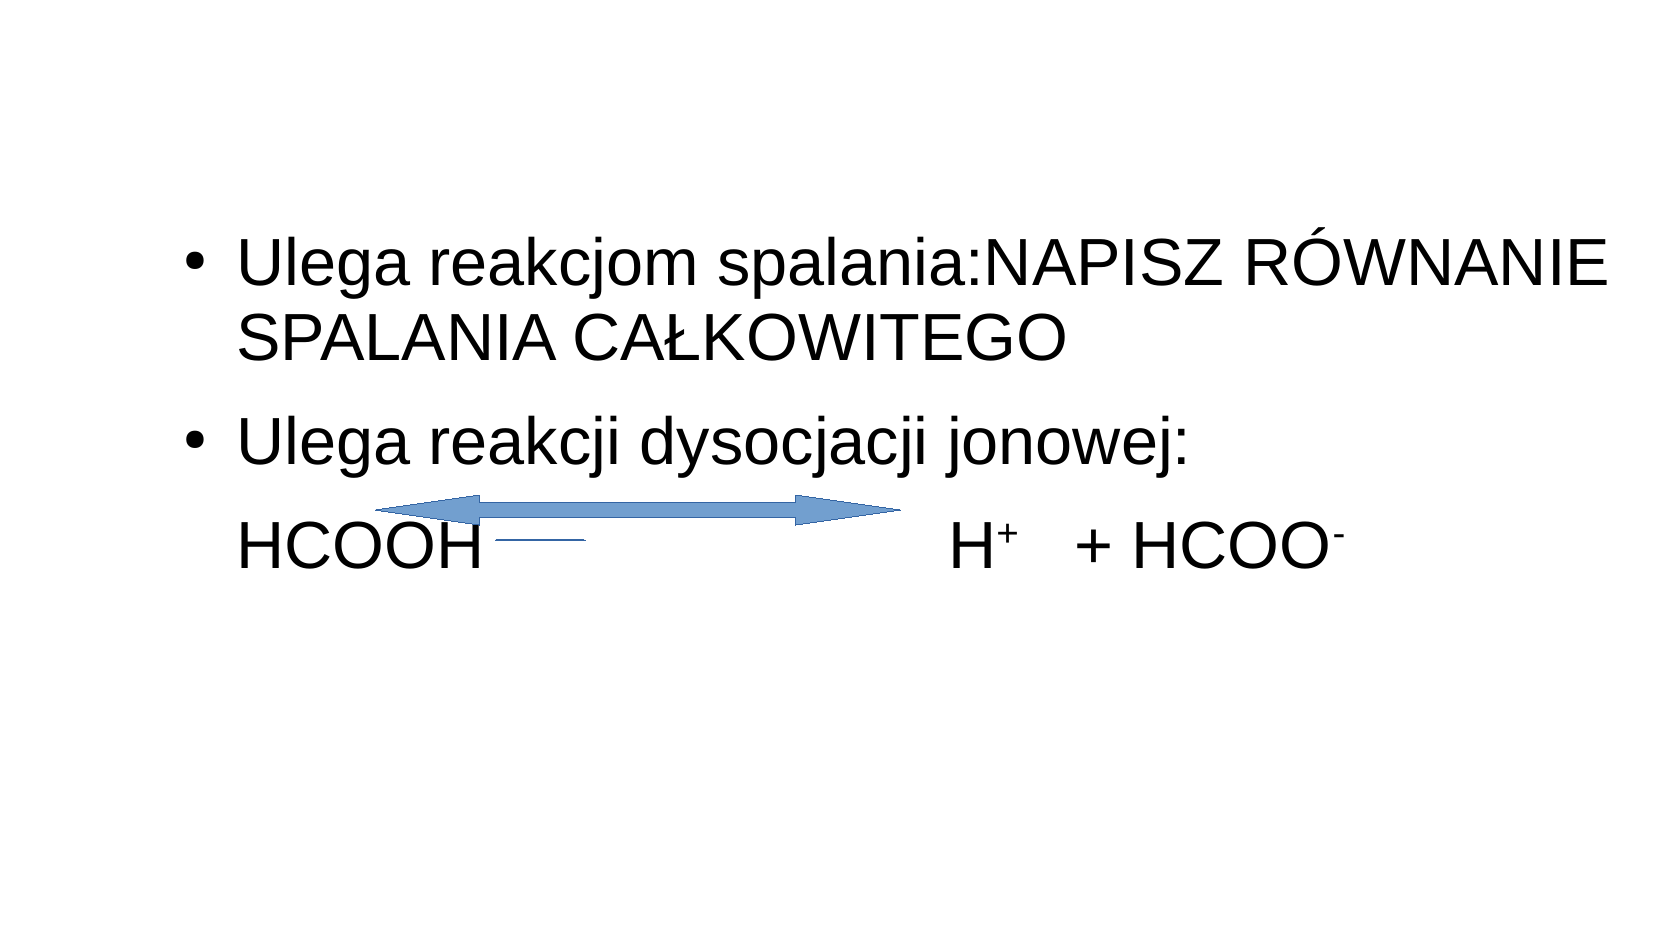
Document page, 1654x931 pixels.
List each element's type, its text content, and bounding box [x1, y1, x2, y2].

text_box [375, 495, 901, 526]
list Ulega reakcjom spalania:NAPISZ RÓWNANIE SPALANIA CAŁKOWITEGO Ulega reakcji dysocjacji jonowej: HCOOH H+ + HCOO- [165, 225, 1654, 765]
